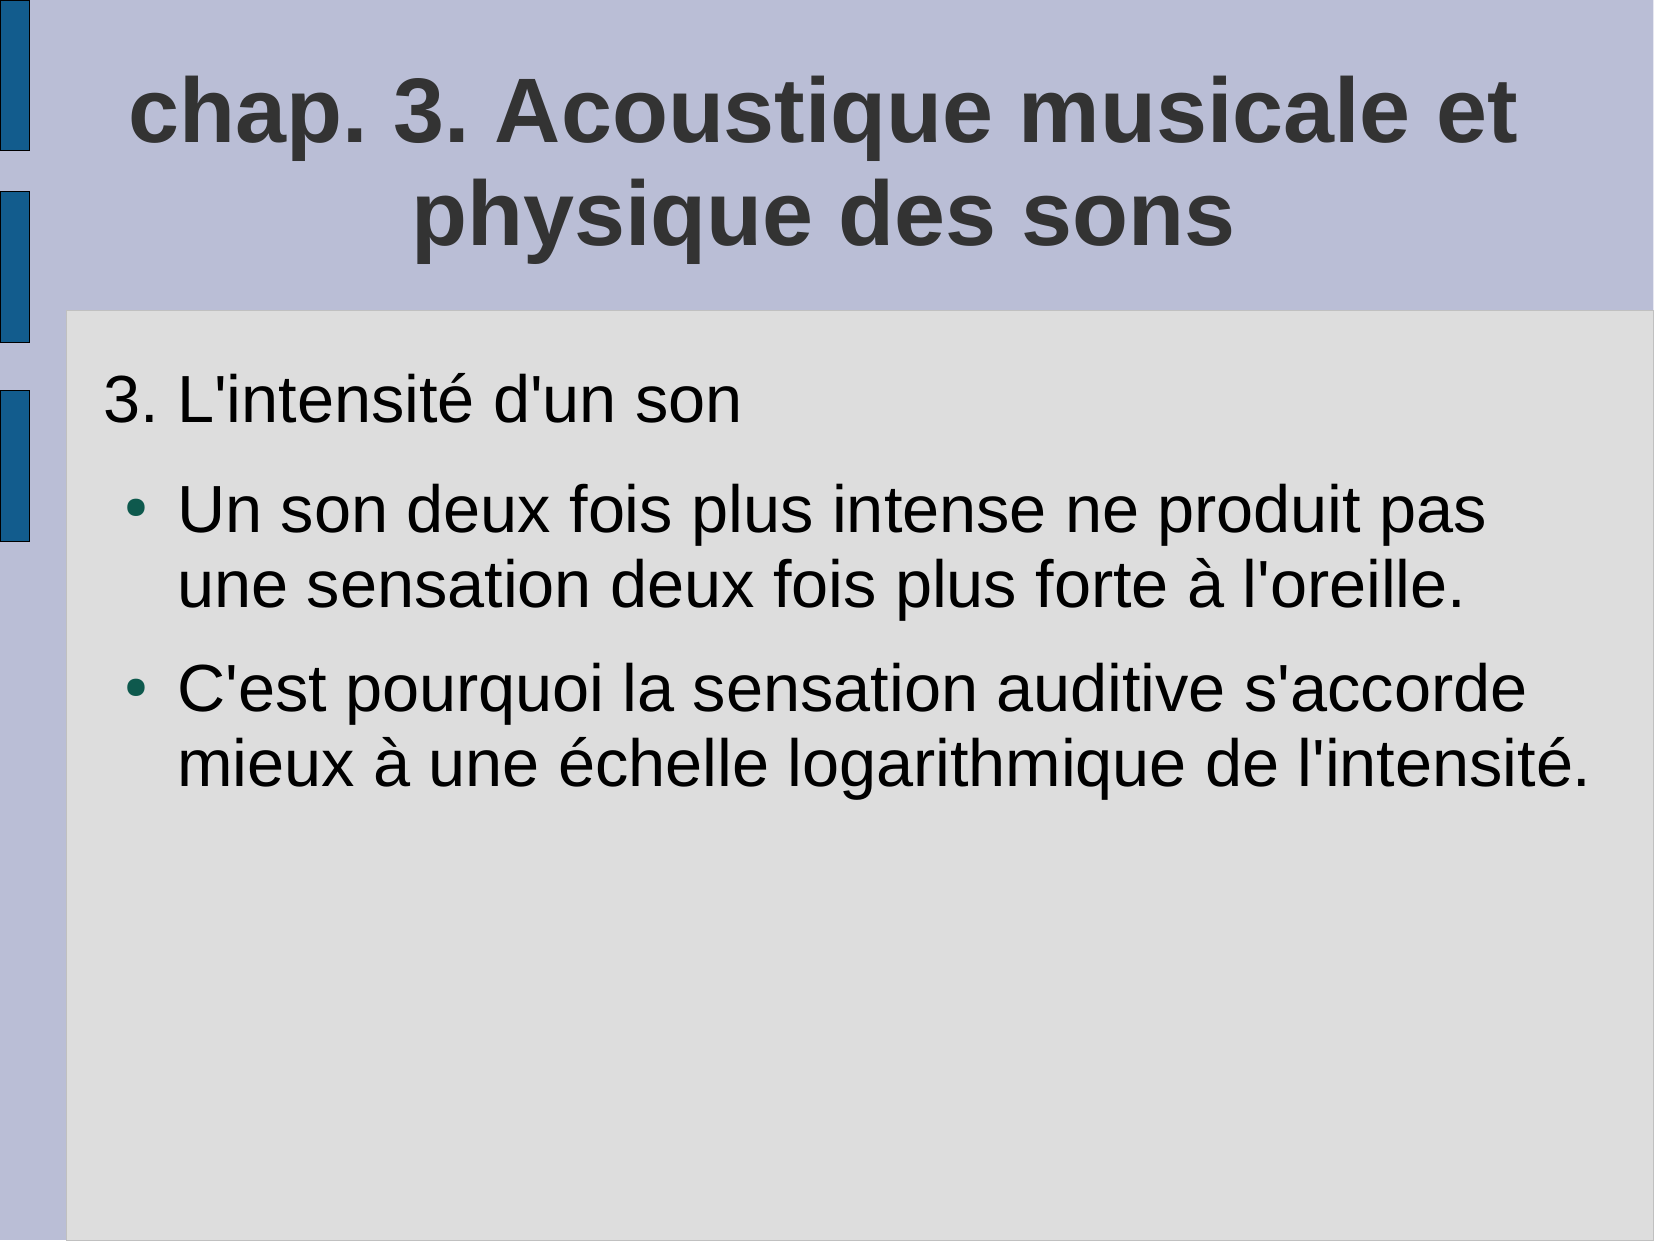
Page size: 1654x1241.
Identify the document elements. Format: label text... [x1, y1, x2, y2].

title chap. 3. Acoustique musicale et physique des sons [118, 58, 1531, 266]
list Un son deux fois plus intense ne produit pas une sensation deux fois plus forte à l'oreille. C'est pourquoi la sensation auditive s'accorde mieux à une échelle logarithmique de l'intensité. [106, 472, 1595, 875]
text_box 3. L'intensité d'un son [88, 354, 1565, 444]
